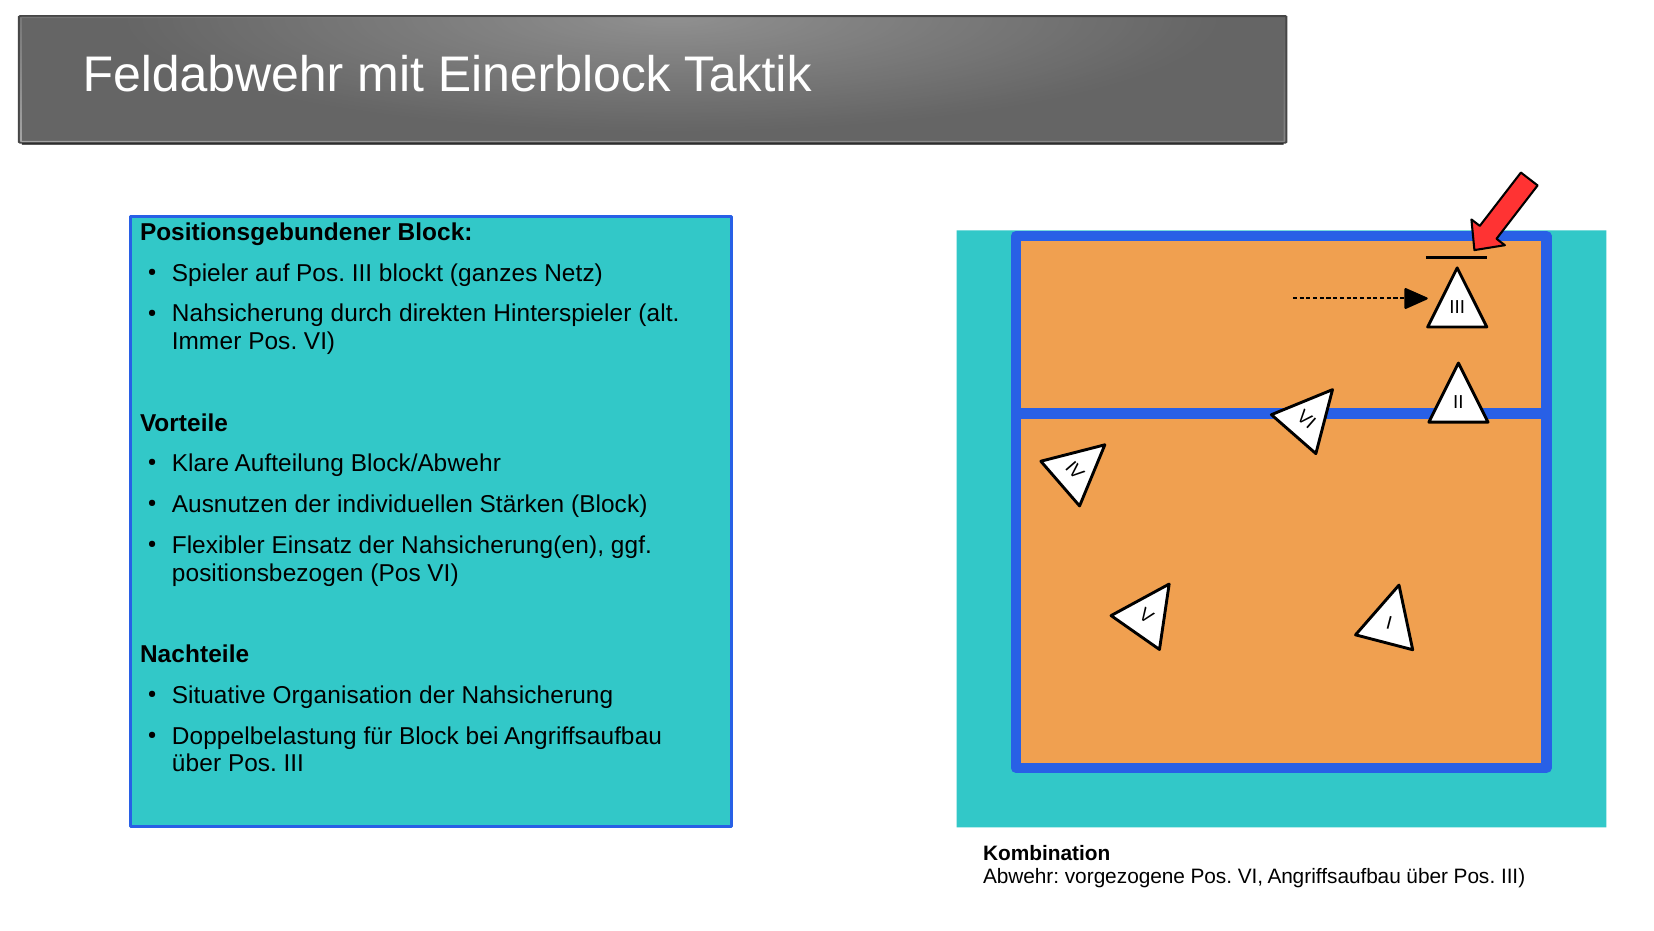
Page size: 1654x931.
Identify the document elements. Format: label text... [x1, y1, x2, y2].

text_box I [1355, 585, 1413, 650]
list Positionsgebundener Block: Spieler auf Pos. III blockt (ganzes Netz) Nahsicherung durch direkten Hinterspieler (alt. Immer Pos. VI) Vorteile Klare Aufteilung Block/Abwehr Ausnutzen der individuellen Stärken (Block) Flexibler Einsatz der Nahsicherung(en), ggf. positionsbezogen (Pos VI) Nachteile Situative Organisation der Nahsicherung Doppelbelastung für Block bei Angriffsaufbau über Pos. III f [130, 216, 732, 827]
text_box Kombination Abwehr: vorgezogene Pos. VI, Angriffsaufbau über Pos. III) [968, 833, 1607, 919]
text_box III [1427, 267, 1487, 327]
text_box II [1428, 363, 1489, 423]
text_box V [1111, 584, 1170, 650]
text_box [1471, 172, 1538, 251]
title Feldabwehr mit Einerblock Taktik [82, 29, 1235, 119]
text_box IV [1040, 444, 1105, 506]
text_box VI [1271, 389, 1333, 454]
